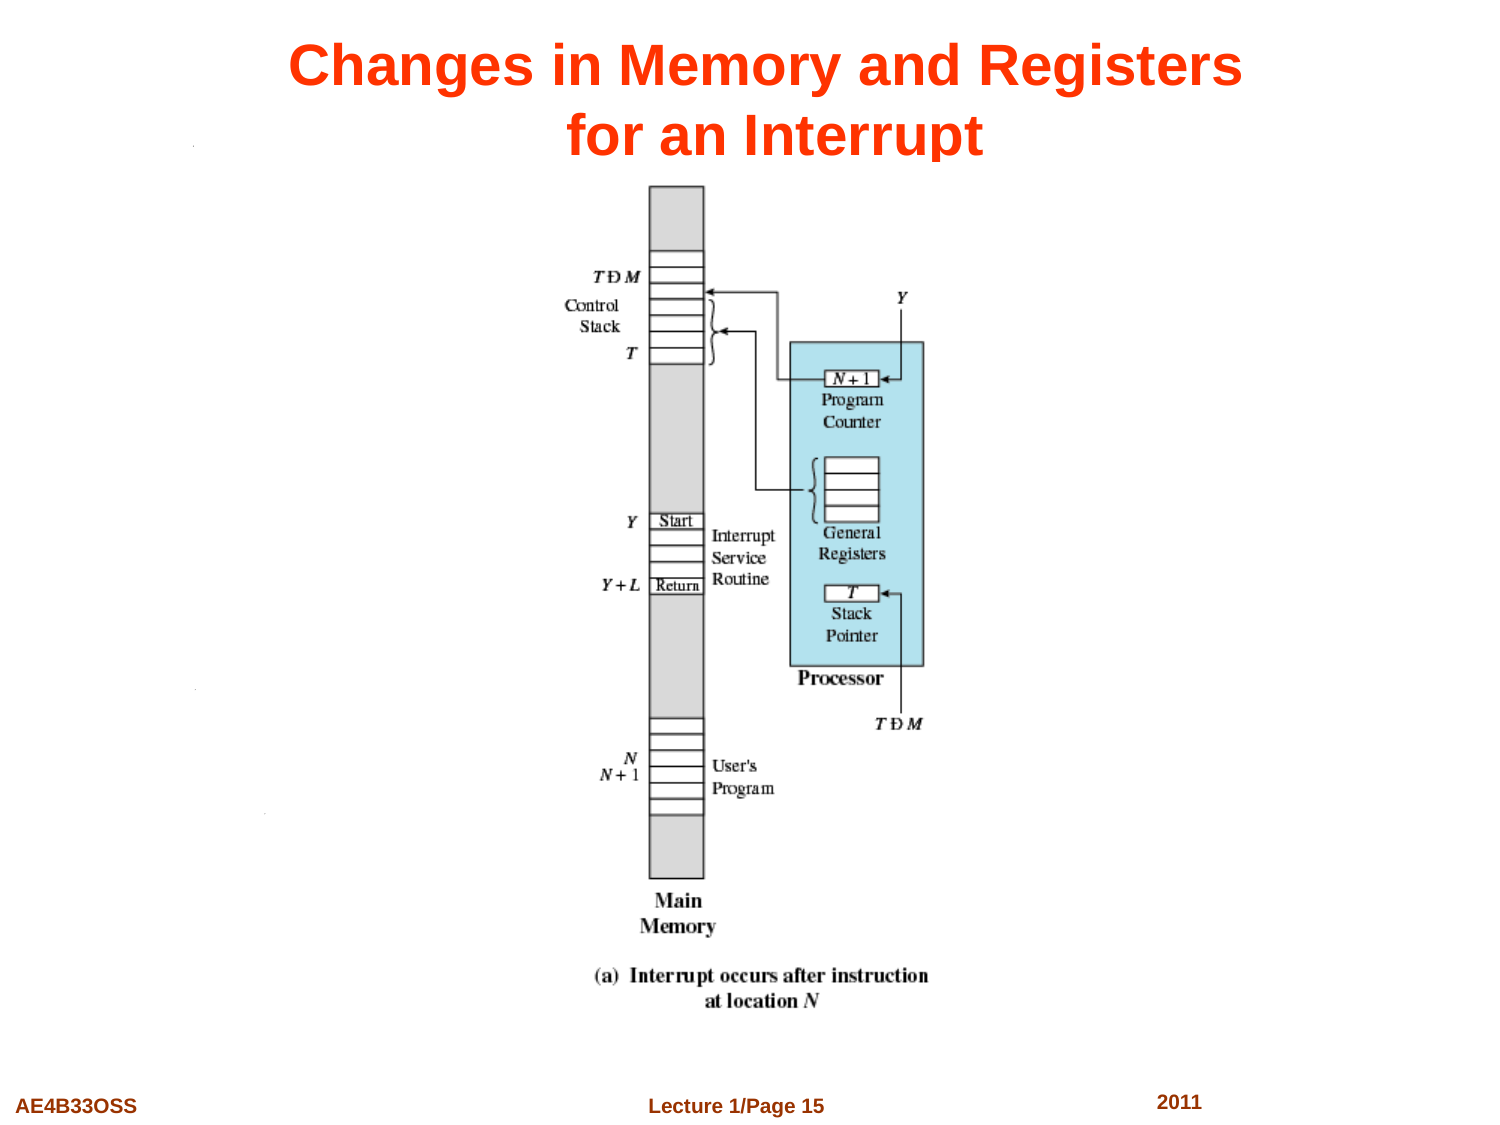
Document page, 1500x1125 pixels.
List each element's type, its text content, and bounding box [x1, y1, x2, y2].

text_box [562, 162, 965, 1038]
title Changes in Memory and Registers for an Interrupt [112, 0, 1438, 175]
